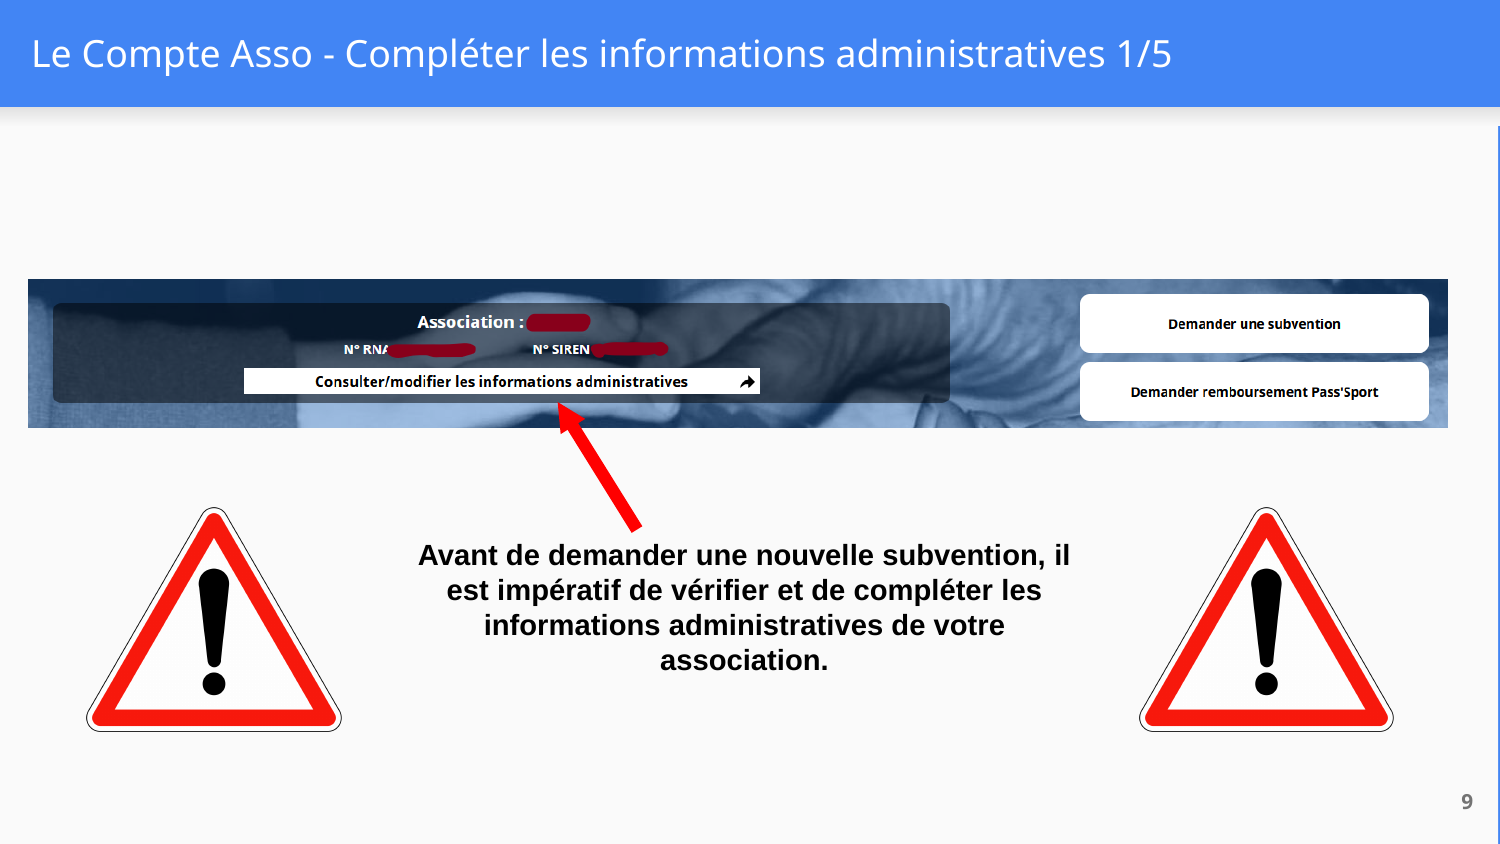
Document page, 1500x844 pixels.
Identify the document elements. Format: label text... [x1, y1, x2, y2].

picture [28, 279, 1448, 428]
picture [86, 507, 342, 732]
picture [1139, 507, 1394, 732]
slide_number <numéro> [1398, 770, 1489, 835]
title Le Compte Asso - Compléter les informations administratives 1/5 [16, 2, 1464, 102]
text_box Avant de demander une nouvelle subvention, il est impératif de vérifier et de compléter les informations administratives de votre association. [400, 521, 1089, 718]
